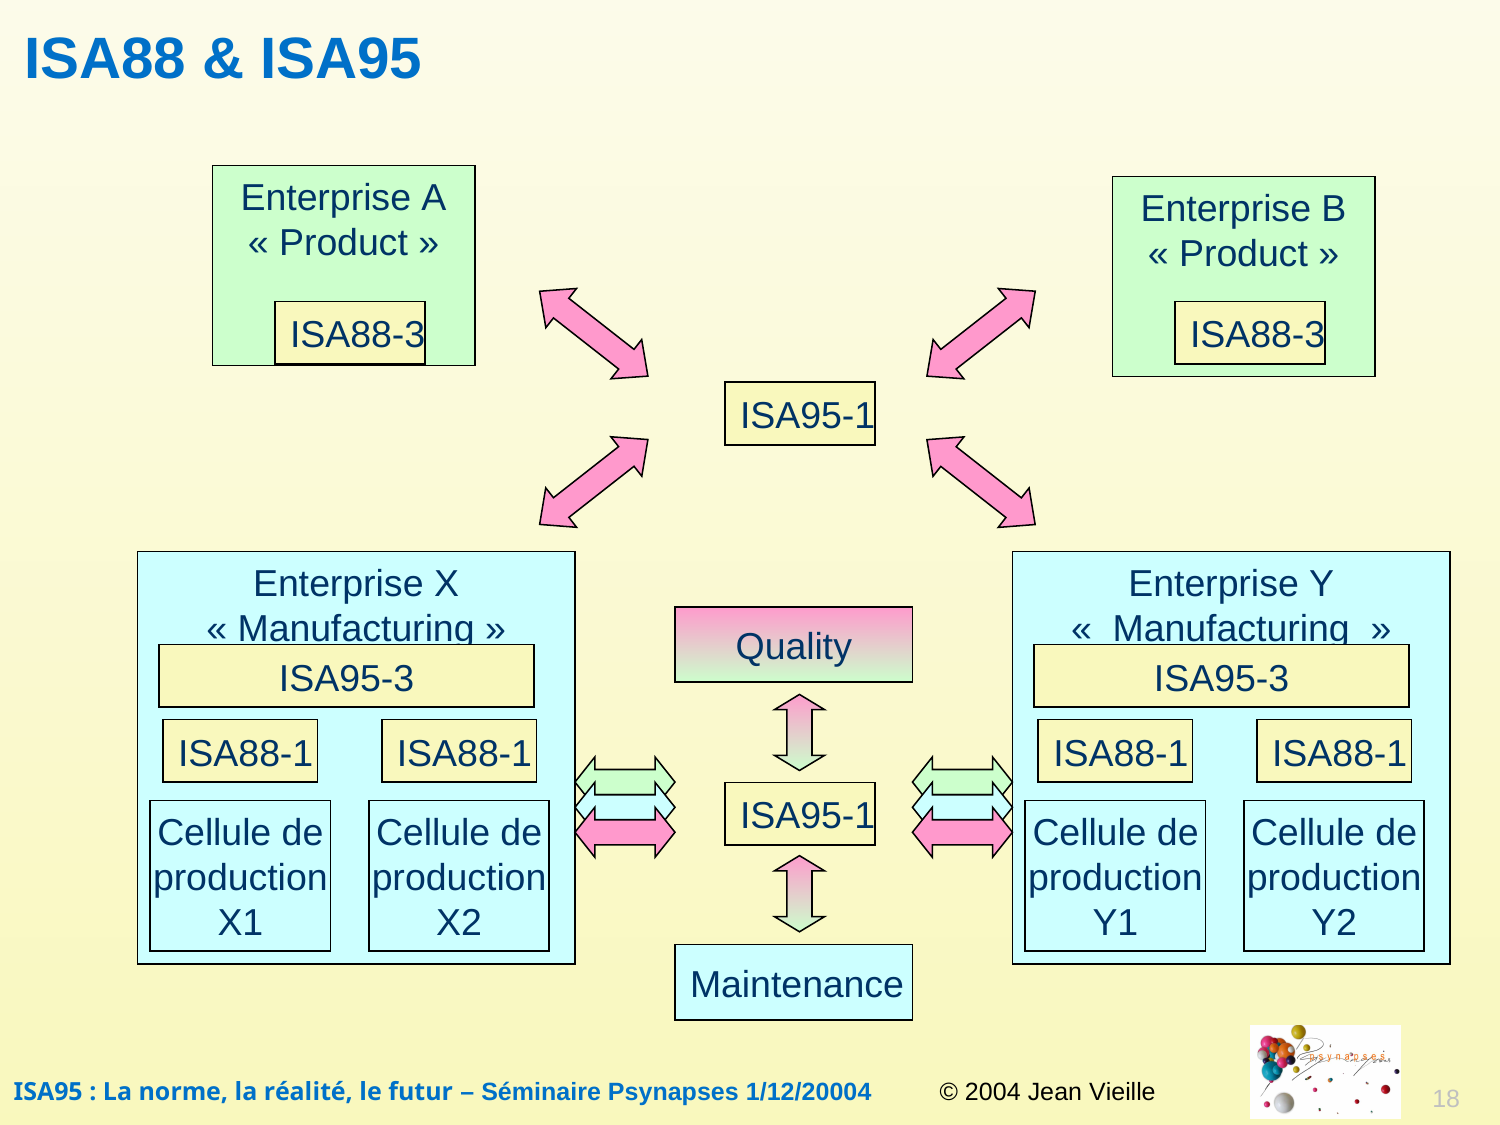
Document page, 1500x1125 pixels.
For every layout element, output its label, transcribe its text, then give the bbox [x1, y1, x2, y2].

text_box ISA88-1 [163, 719, 318, 783]
text_box ISA88-1 [381, 719, 537, 783]
text_box Enterprise Y « Manufacturing » [1012, 551, 1450, 964]
picture [1250, 1025, 1401, 1119]
text_box [926, 436, 1036, 528]
text_box [539, 436, 648, 528]
text_box Cellule de production X2 [368, 800, 550, 951]
text_box [774, 855, 825, 932]
text_box Cellule de production Y1 [1025, 800, 1206, 951]
text_box ISA88-3 [275, 301, 426, 365]
title ISA88 & ISA95 [9, 12, 1476, 151]
text_box ISA95-3 [159, 644, 535, 708]
text_box ISA95-3 [1034, 644, 1410, 708]
text_box Cellule de production Y2 [1243, 800, 1425, 951]
text_box [539, 288, 648, 379]
text_box Enterprise B « Product » [1112, 176, 1375, 377]
text_box ISA95-1 [725, 782, 876, 845]
text_box ISA88-1 [1256, 719, 1412, 783]
text_box Quality [675, 607, 913, 683]
text_box [926, 288, 1036, 379]
text_box [912, 756, 1013, 858]
text_box [574, 756, 676, 858]
text_box Cellule de production X1 [150, 800, 331, 951]
text_box ISA88-1 [1038, 719, 1193, 783]
text_box ISA95-1 [725, 382, 876, 445]
text_box ISA88-3 [1175, 301, 1326, 365]
text_box [774, 694, 825, 771]
text_box Maintenance [675, 944, 913, 1020]
text_box Enterprise A « Product » [212, 165, 475, 366]
text_box Enterprise X « Manufacturing » [137, 551, 575, 964]
